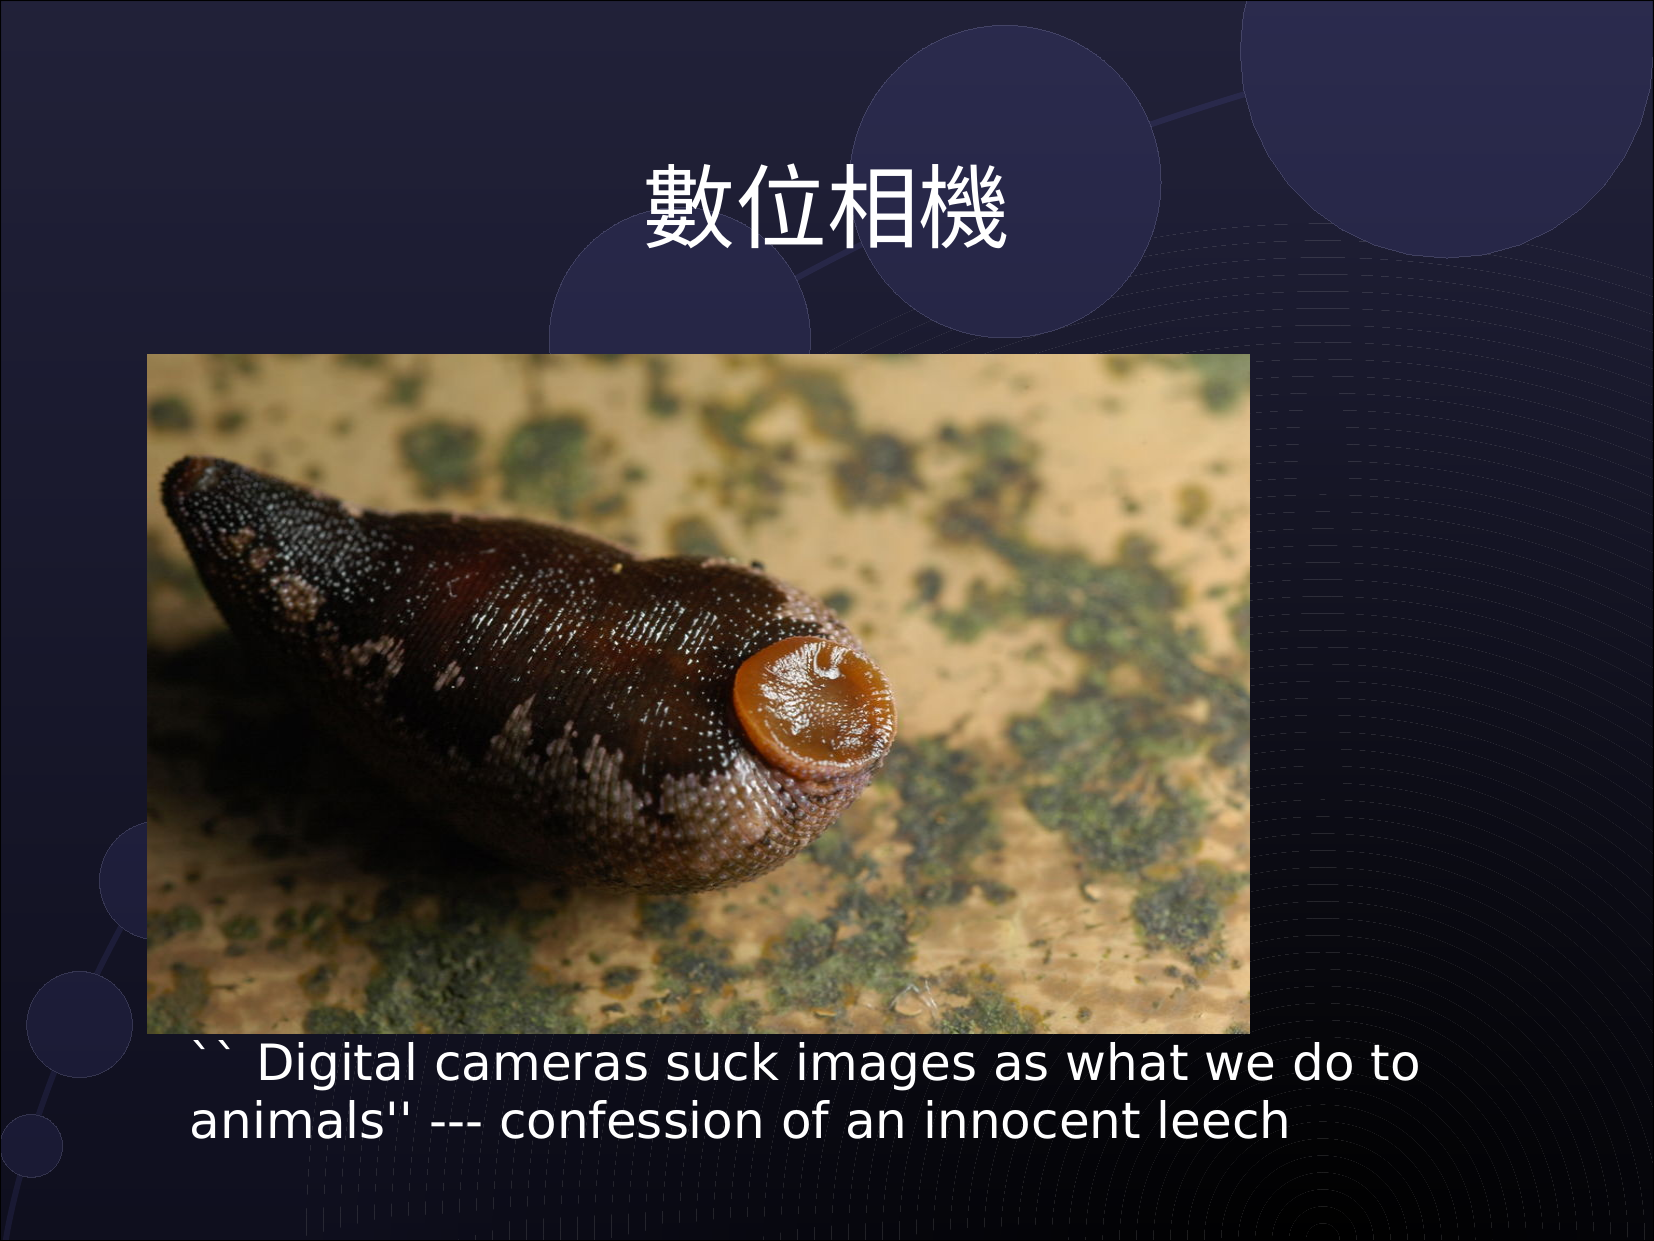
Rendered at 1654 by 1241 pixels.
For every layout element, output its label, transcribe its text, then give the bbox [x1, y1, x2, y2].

text_box `` Digital cameras suck images as what we do to animals'' --- confession of an innocent leech [189, 1033, 1506, 1150]
picture [147, 354, 1250, 1034]
title 數位相機 [121, 102, 1534, 311]
